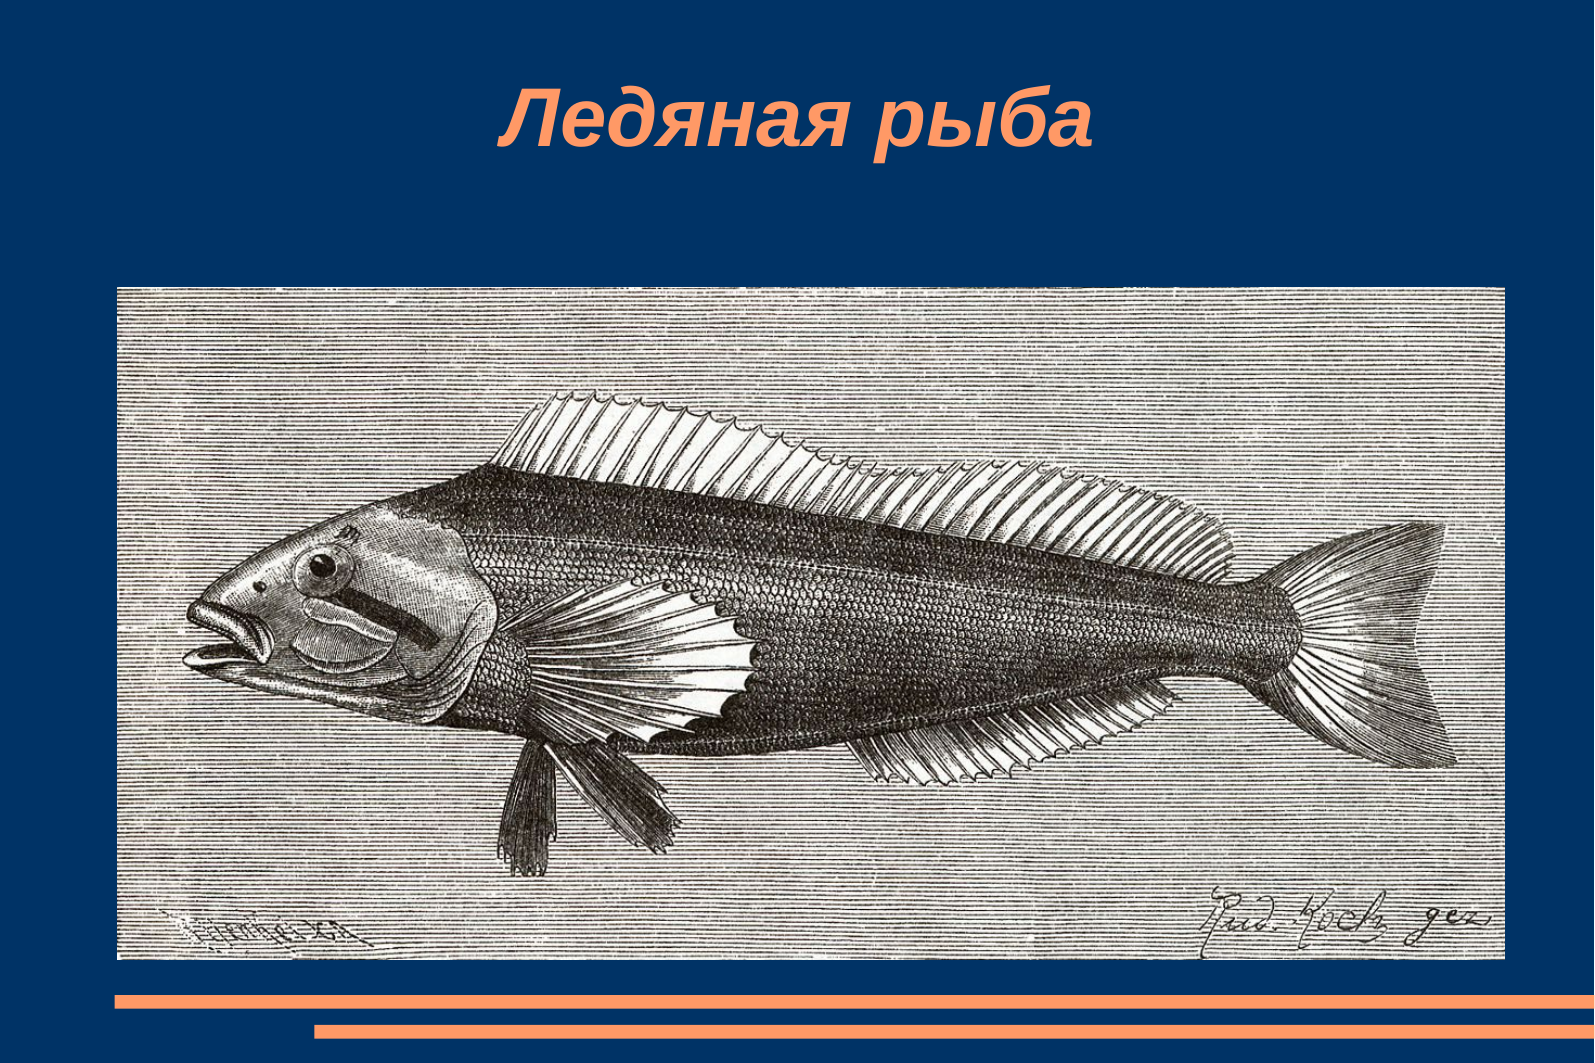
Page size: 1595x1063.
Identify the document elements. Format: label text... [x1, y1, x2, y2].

picture [117, 287, 1505, 960]
title Ледяная рыба [118, 29, 1480, 207]
